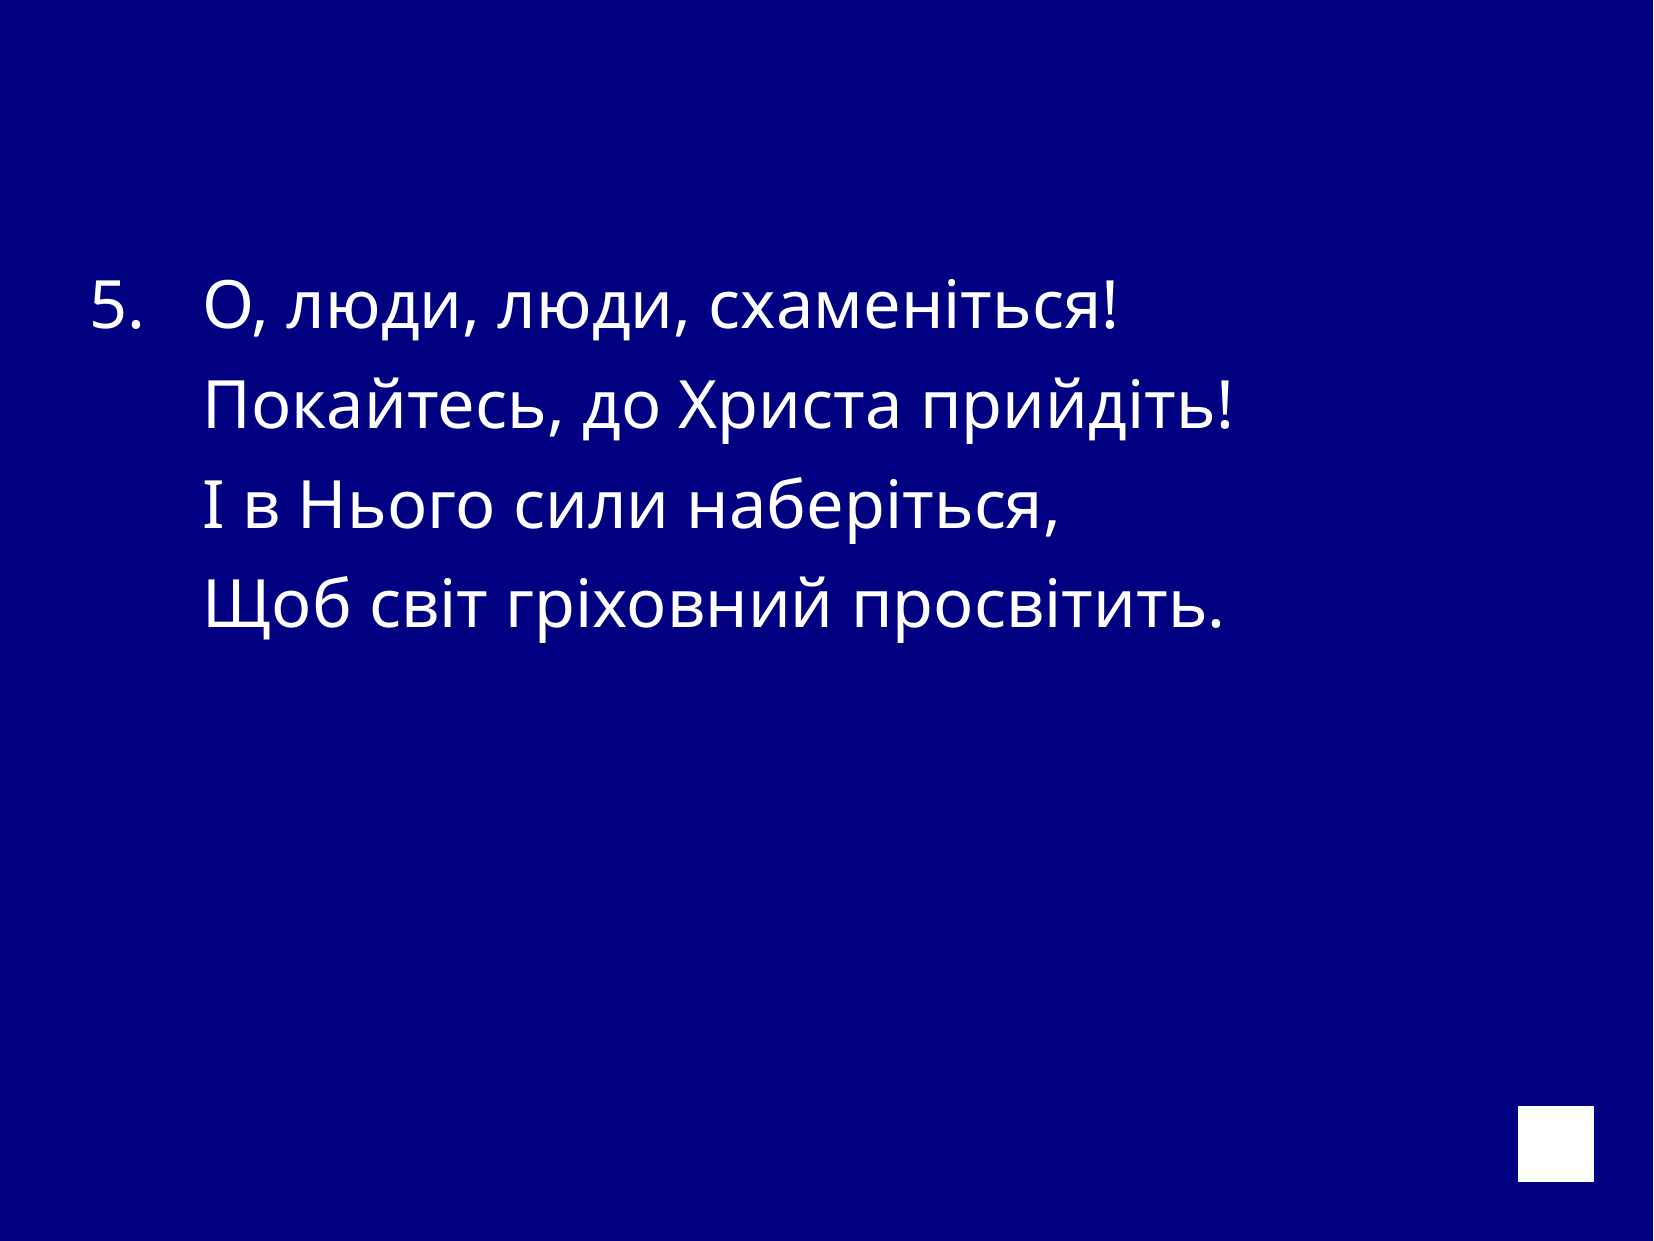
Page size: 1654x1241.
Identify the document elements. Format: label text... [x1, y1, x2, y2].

text_box 5. О, люди, люди, схаменіться! Покайтесь, до Христа прийдіть! І в Нього сили наберіться, Щоб світ гріховний просвітить. [75, 150, 1576, 1163]
text_box [1518, 1106, 1594, 1182]
